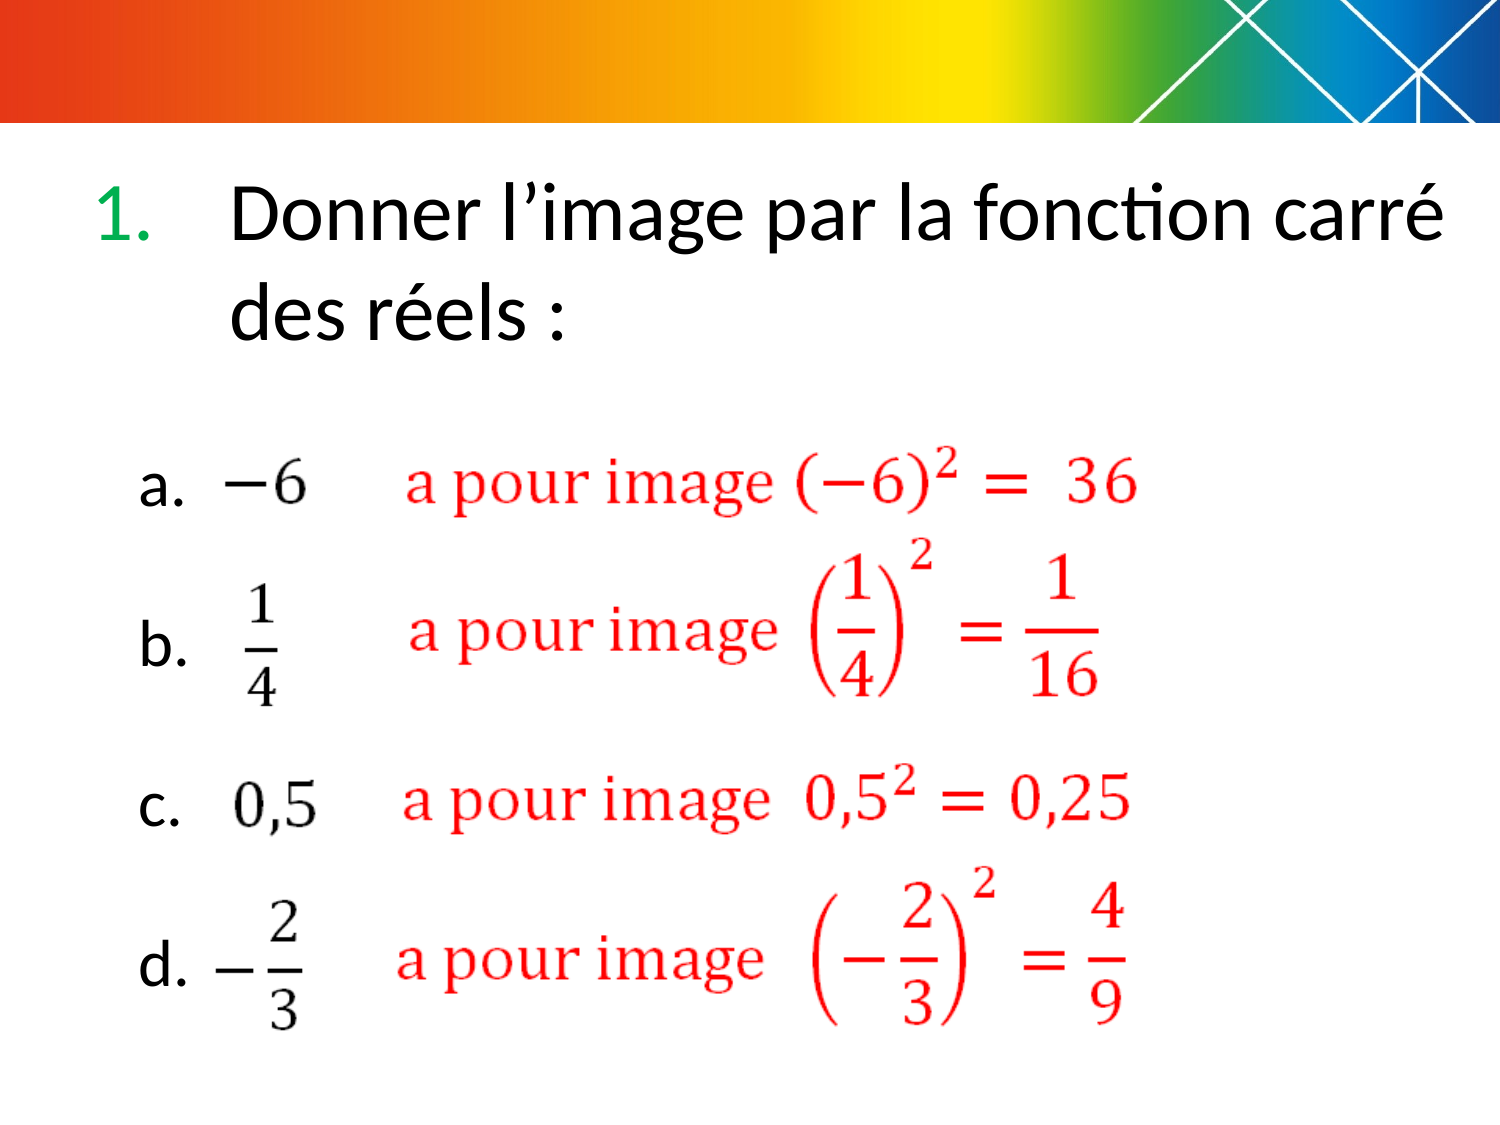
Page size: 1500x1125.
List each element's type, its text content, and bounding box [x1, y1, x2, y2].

picture [395, 857, 1140, 1041]
picture [206, 893, 337, 1039]
picture [218, 574, 302, 717]
picture [395, 432, 1146, 524]
picture [194, 444, 331, 520]
picture [0, 0, 1359, 123]
picture [218, 763, 347, 854]
picture [1340, 0, 1500, 123]
text_box a. b. c. d. [123, 432, 680, 1088]
picture [395, 751, 1148, 844]
title Donner l’image par la fonction carré des réels : [76, 149, 1500, 365]
picture [395, 527, 1113, 720]
